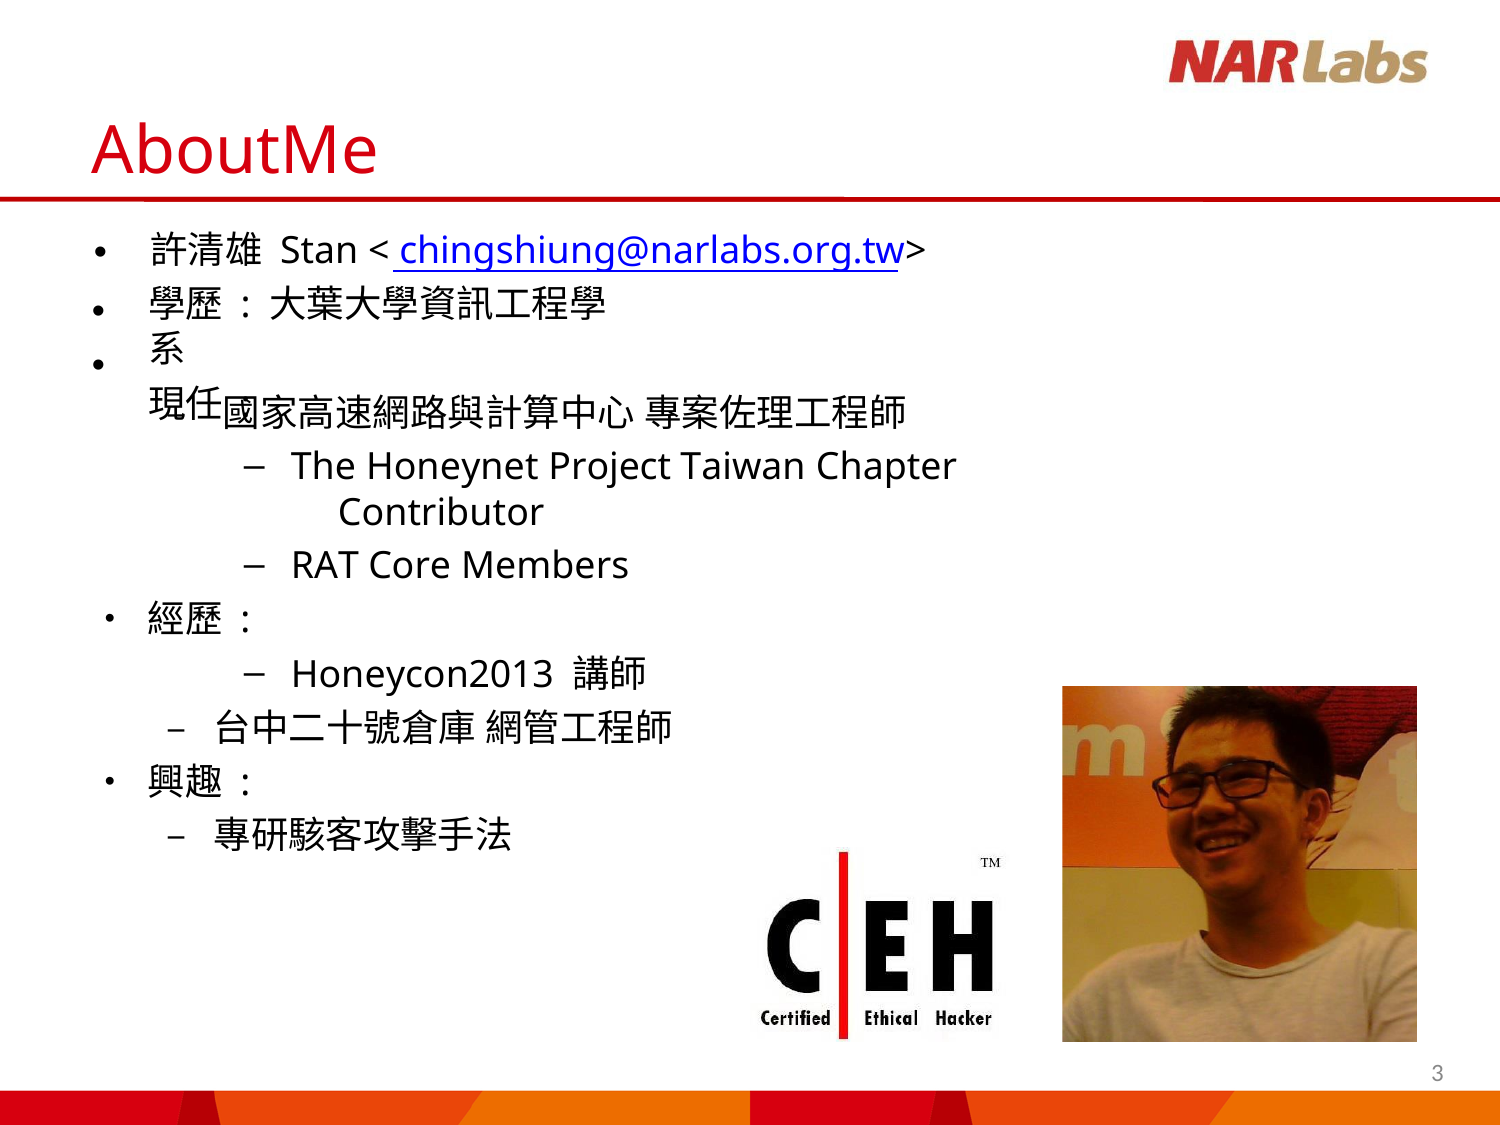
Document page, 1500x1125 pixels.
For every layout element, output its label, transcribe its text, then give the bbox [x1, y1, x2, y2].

text_box [1163, 31, 1431, 92]
text_box 3 [1428, 1056, 1446, 1090]
text_box – 國家高速網路與計算中心 專案佐理工程師 The Honeynet Project Taiwan Chapter Contributor RAT Core Members • 經歷 : Honeycon2013 講師 – 台中二十號倉庫 網管工程師 • 興趣 : – 專研駭客攻擊手法 [89, 388, 1091, 814]
text_box 學歷 : 大葉大學資訊工程學系 現任 : [146, 280, 628, 382]
title AboutMe [89, 107, 1411, 189]
text_box [750, 847, 1010, 1042]
text_box 許清雄 Stan < chingshiung@narlabs.org.tw > • • [89, 226, 939, 382]
text_box [1062, 687, 1417, 1042]
